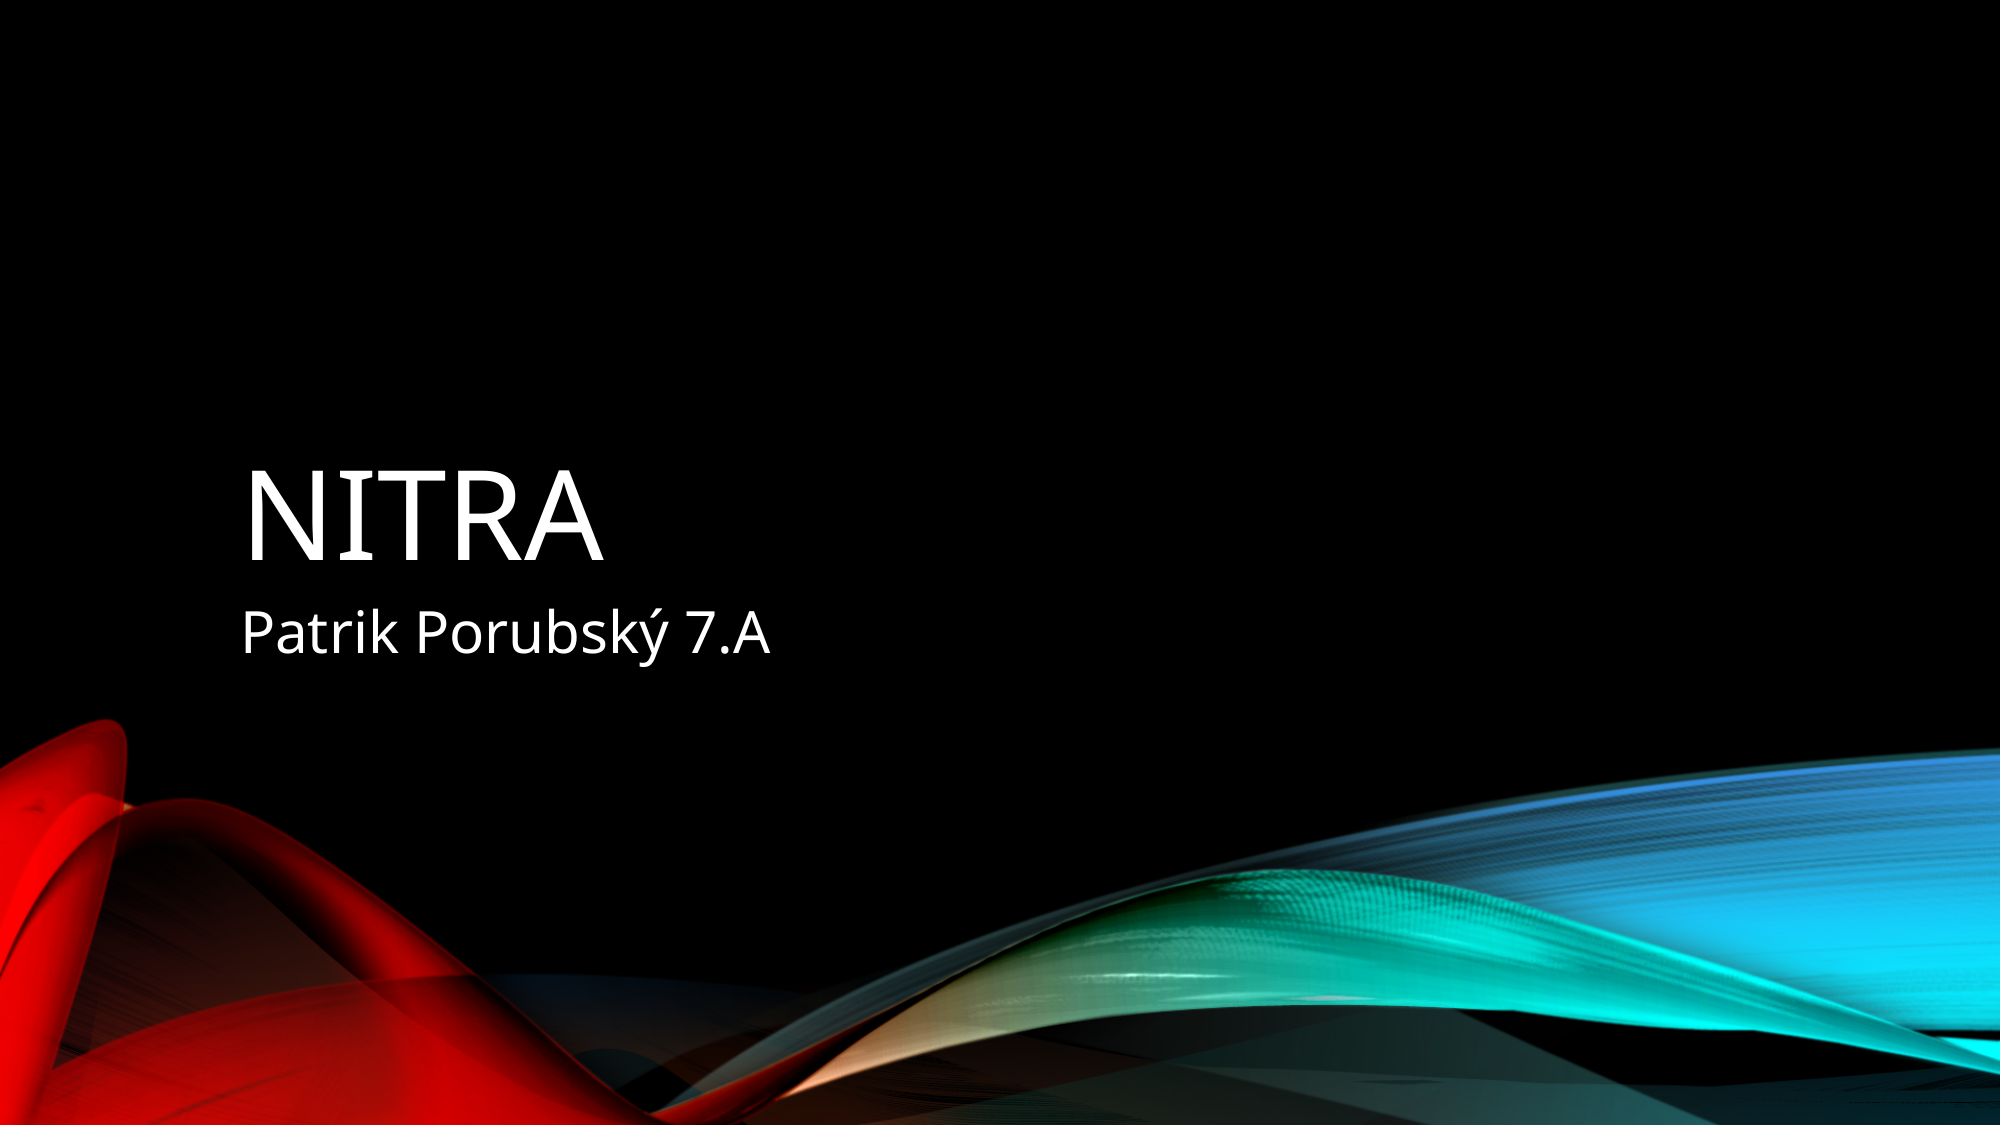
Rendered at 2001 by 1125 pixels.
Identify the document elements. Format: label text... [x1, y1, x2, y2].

subtitle Patrik Porubský 7.A [225, 595, 1776, 709]
title NITRA [225, 295, 1776, 595]
